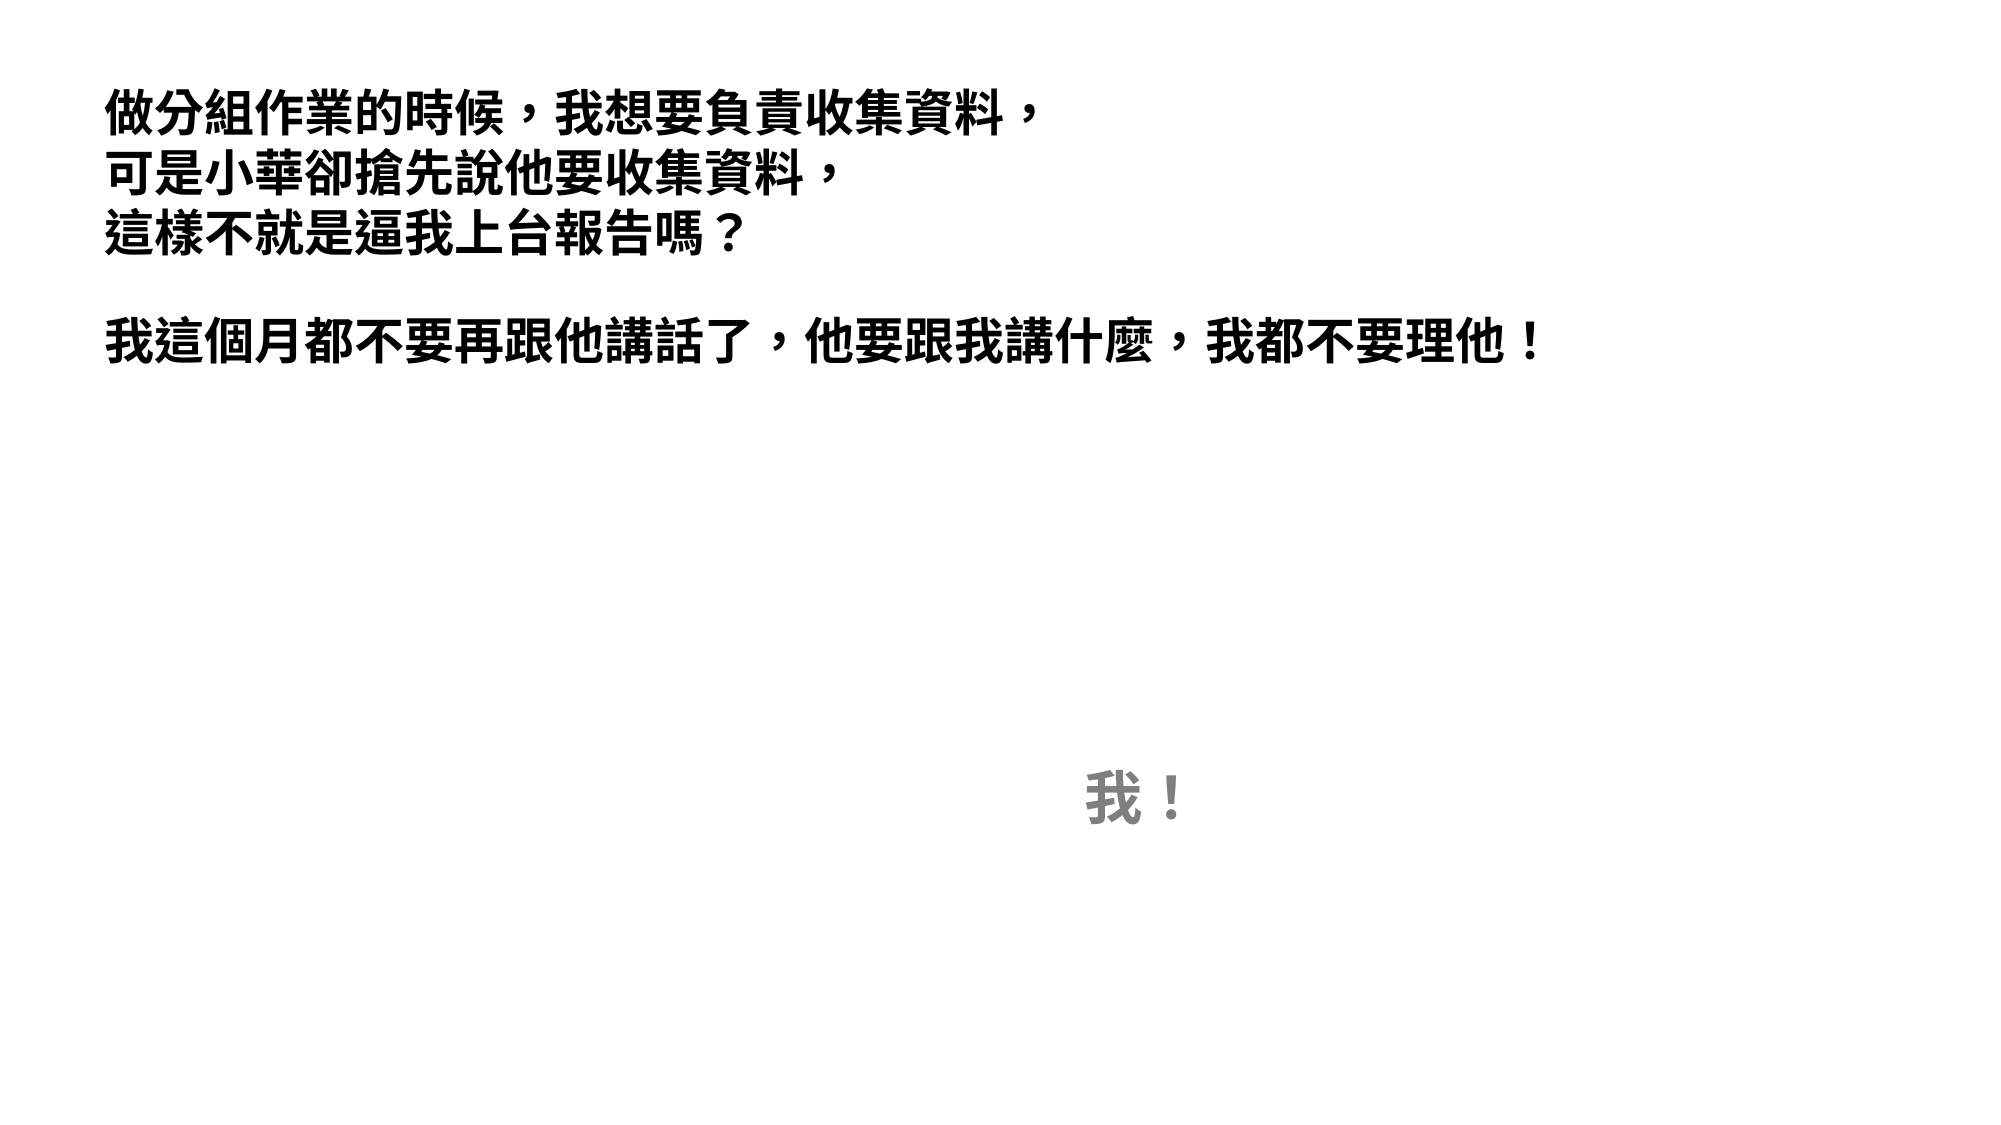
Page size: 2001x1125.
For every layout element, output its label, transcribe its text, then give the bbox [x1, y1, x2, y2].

text_box 我這個月都不要再跟他講話了，他要跟我講什麼，我都不要理他！ [90, 302, 1604, 377]
text_box 我！ [1069, 753, 1201, 840]
text_box 做分組作業的時候，我想要負責收集資料， 可是小華卻搶先說他要收集資料， 這樣不就是逼我上台報告嗎？ [90, 74, 1282, 269]
